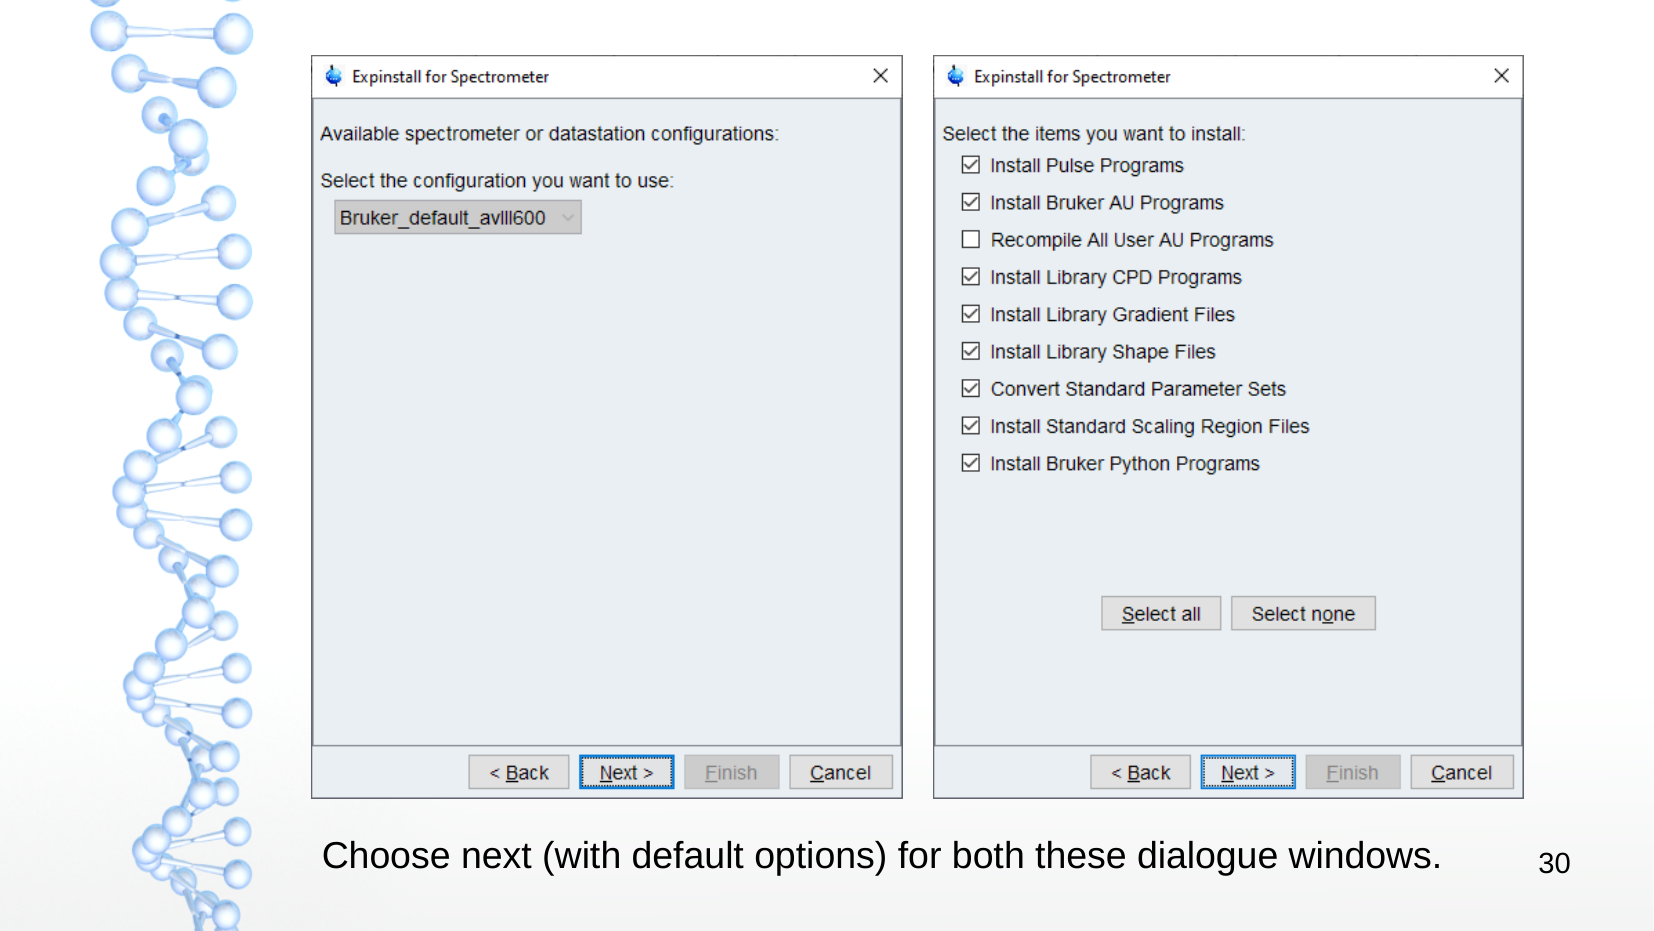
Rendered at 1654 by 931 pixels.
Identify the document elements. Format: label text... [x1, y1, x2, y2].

picture [0, 0, 1654, 931]
text_box Choose next (with default options) for both these dialogue windows. [307, 826, 1458, 884]
